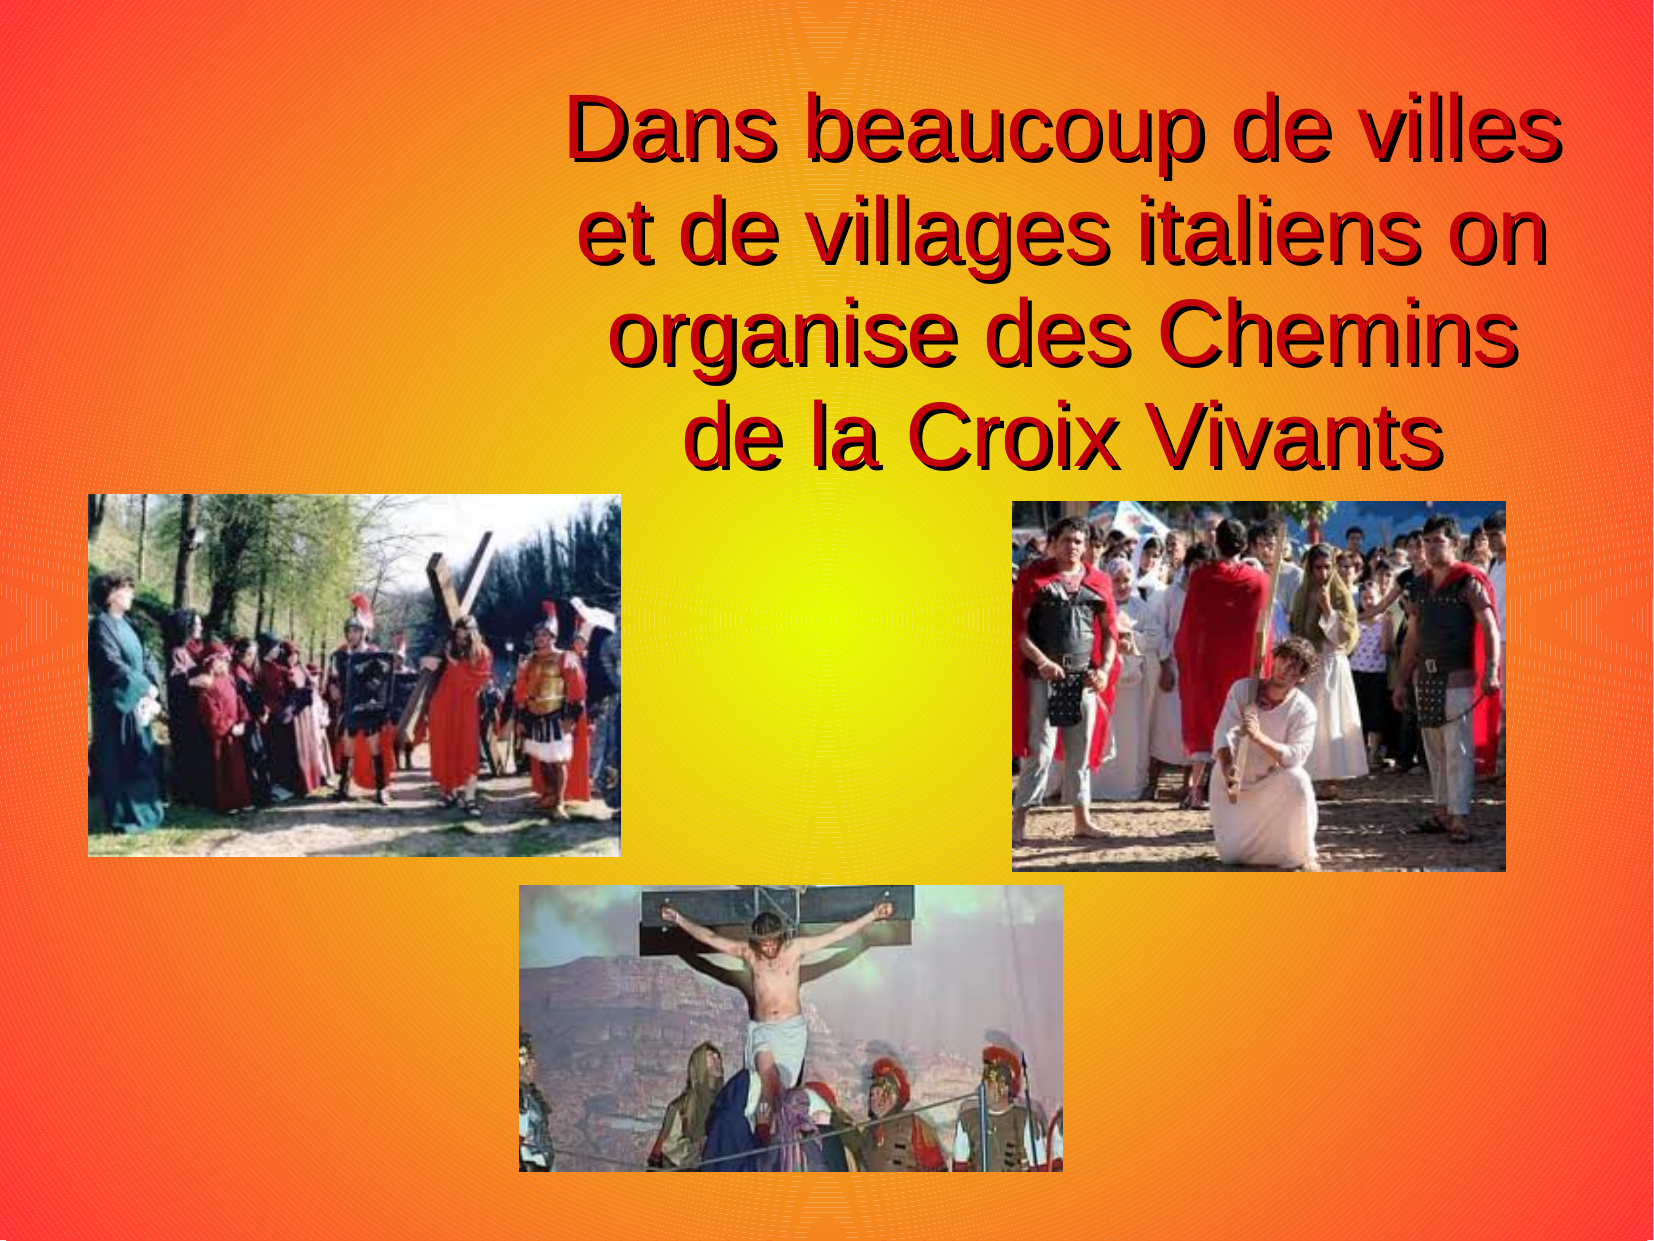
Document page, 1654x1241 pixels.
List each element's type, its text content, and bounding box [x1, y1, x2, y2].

picture [519, 885, 1063, 1172]
picture [88, 494, 621, 857]
subtitle Dans beaucoup de villes et de villages italiens on organise des Chemins de la Croix Vivants [561, 29, 1565, 532]
picture [1012, 501, 1506, 872]
